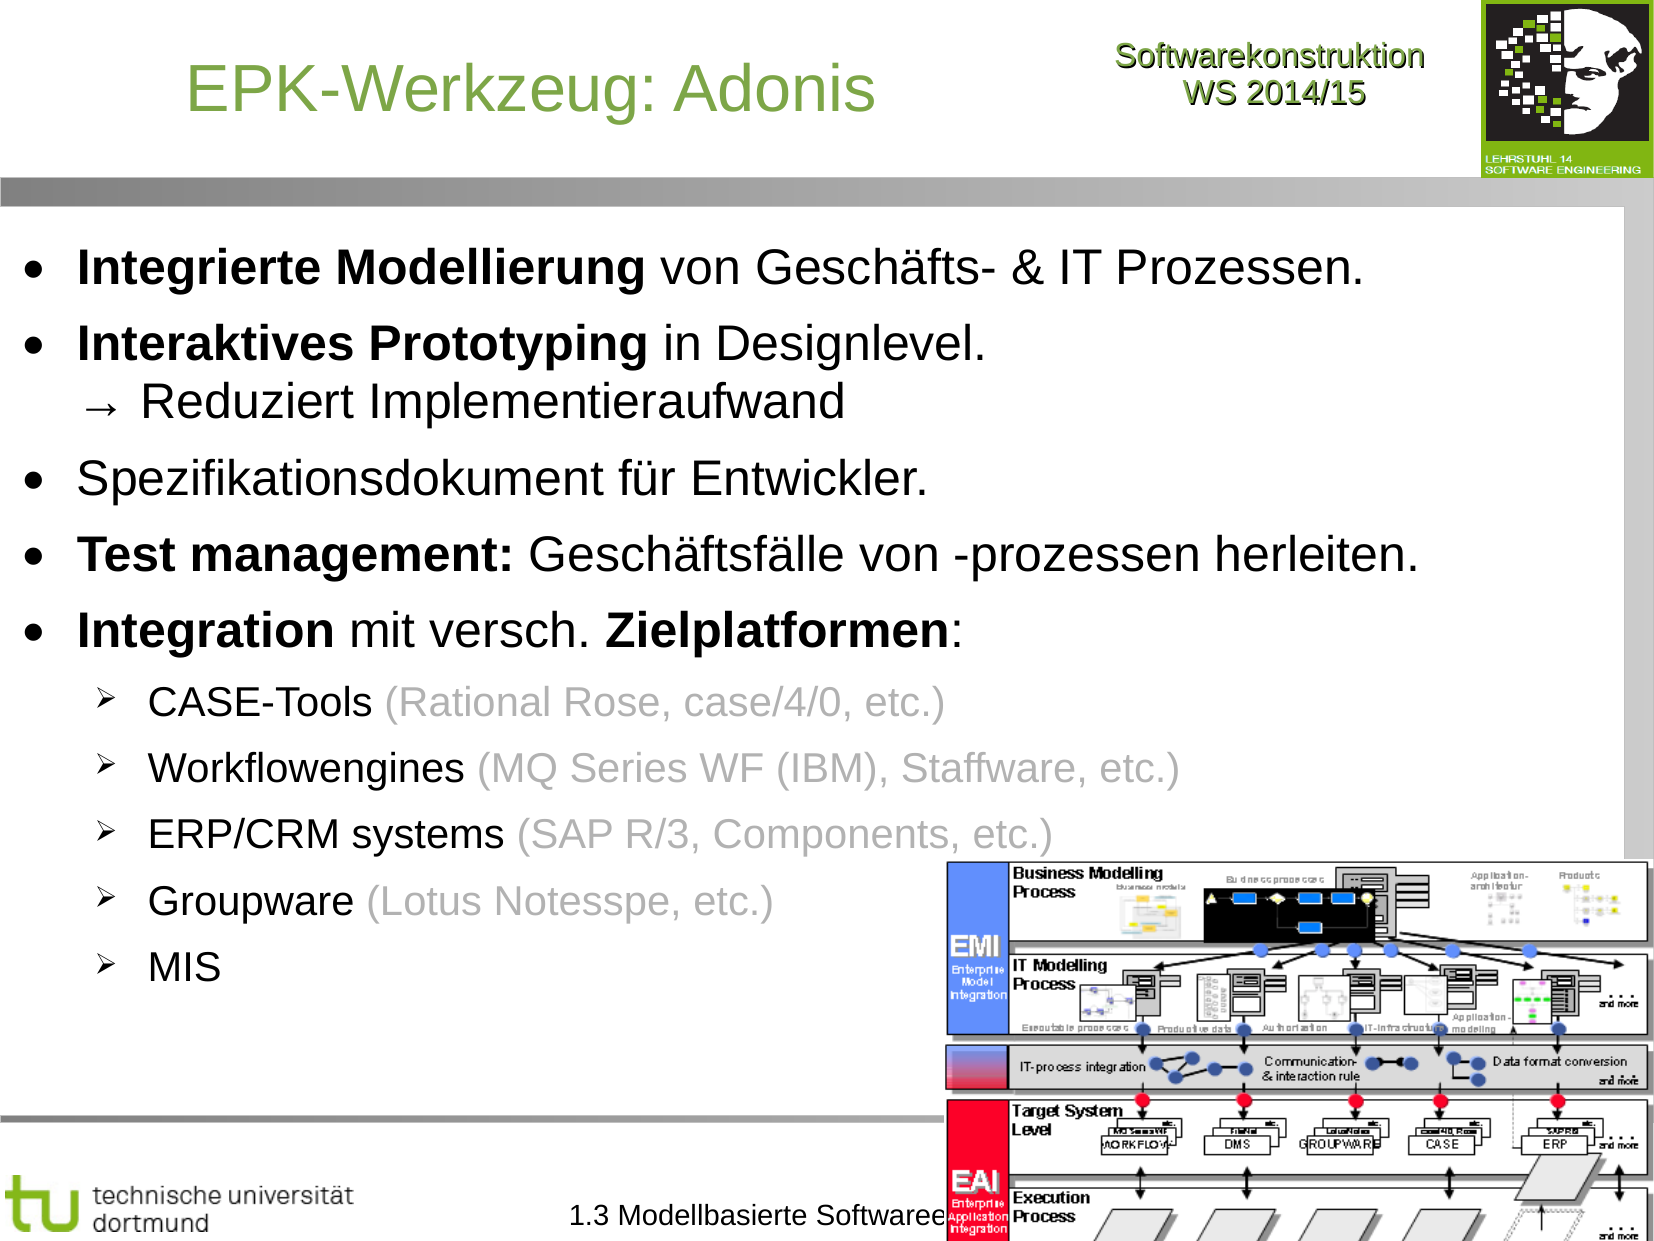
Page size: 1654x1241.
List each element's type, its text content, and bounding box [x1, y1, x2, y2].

picture [944, 859, 1654, 1241]
picture [5, 1175, 354, 1232]
picture [1481, 0, 1654, 178]
title EPK-Werkzeug: Adonis [0, 0, 1063, 178]
list Integrierte Modellierung von Geschäfts- & IT Prozessen. Interaktives Prototyping in Designlevel. → Reduziert Implementieraufwand Spezifikationsdokument für Entwickler. Test management: Geschäftsfälle von -prozessen herleiten. Integration mit versch. Zielplatformen: CASE-Tools (Rational Rose, case/4/0, etc.) Workflowengines (MQ Series WF (IBM), Staffware, etc.) ERP/CRM systems (SAP R/3, Components, etc.) Groupware (Lotus Notesspe, etc.) MIS [5, 236, 1648, 1089]
